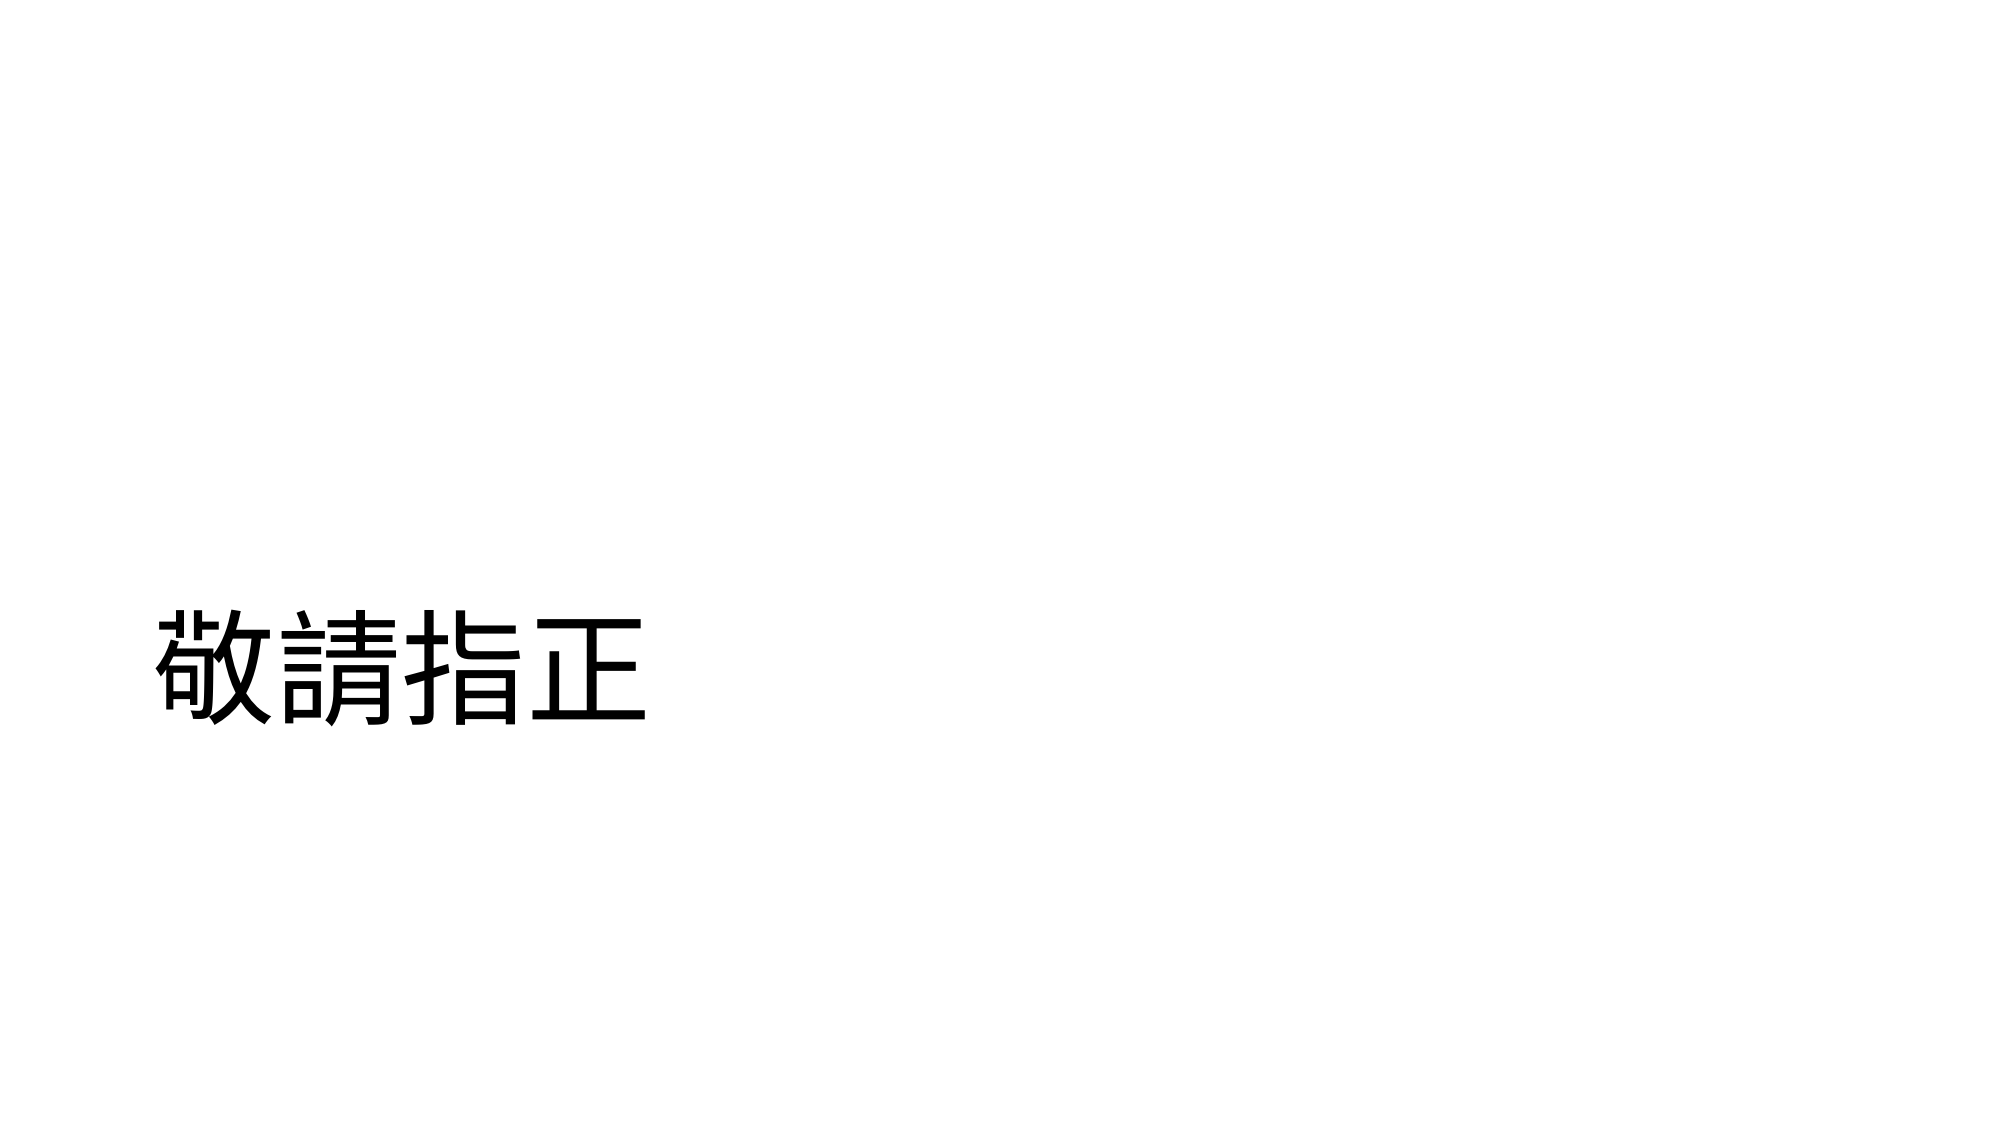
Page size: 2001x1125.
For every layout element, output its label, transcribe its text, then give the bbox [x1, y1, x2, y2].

title 敬請指正 [136, 280, 1862, 749]
